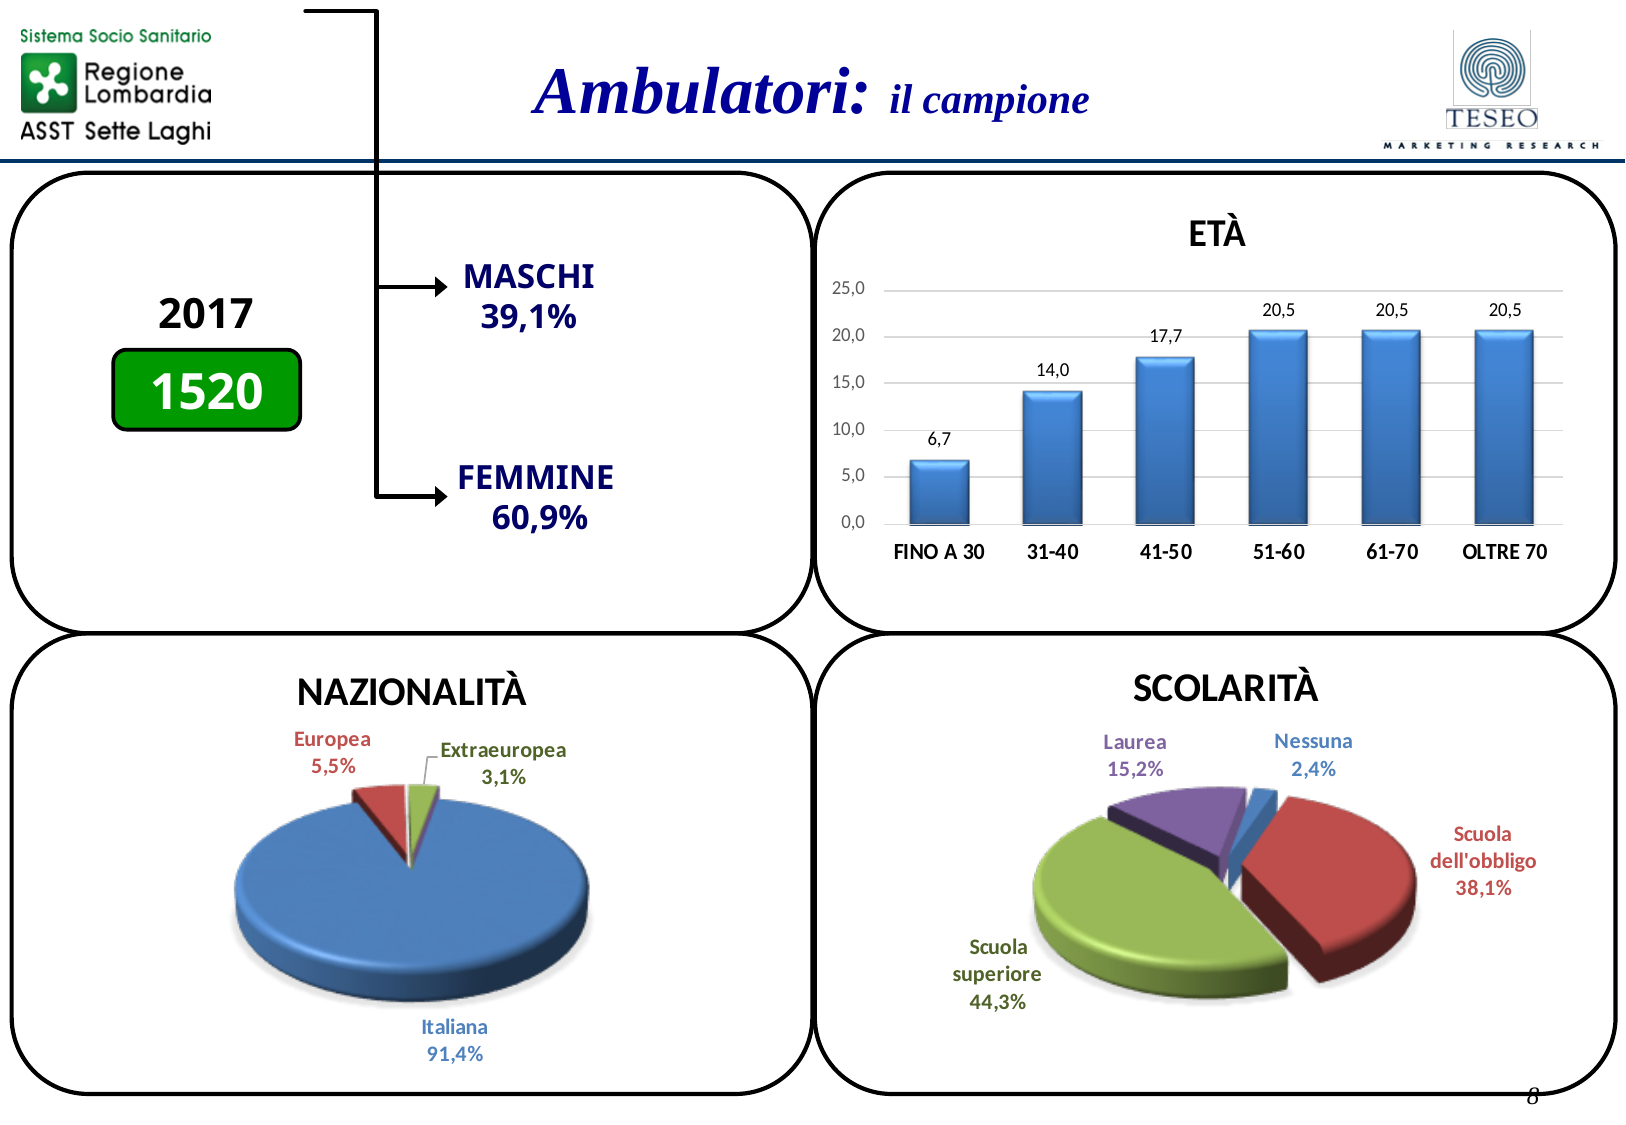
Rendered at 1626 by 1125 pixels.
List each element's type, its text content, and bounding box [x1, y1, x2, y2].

text_box 2017 [143, 278, 269, 344]
picture [34, 649, 790, 1071]
text_box MASCHI 39,1% [462, 255, 595, 336]
text_box Ambulatori: il campione [196, 23, 374, 149]
picture [848, 645, 1604, 1075]
picture [1429, 30, 1604, 149]
picture [820, 202, 1609, 601]
picture [21, 26, 196, 148]
text_box Ambulatori: il campione [379, 23, 1429, 149]
text_box FEMMINE 60,9% [456, 456, 624, 537]
text_box 1520 [113, 349, 301, 430]
